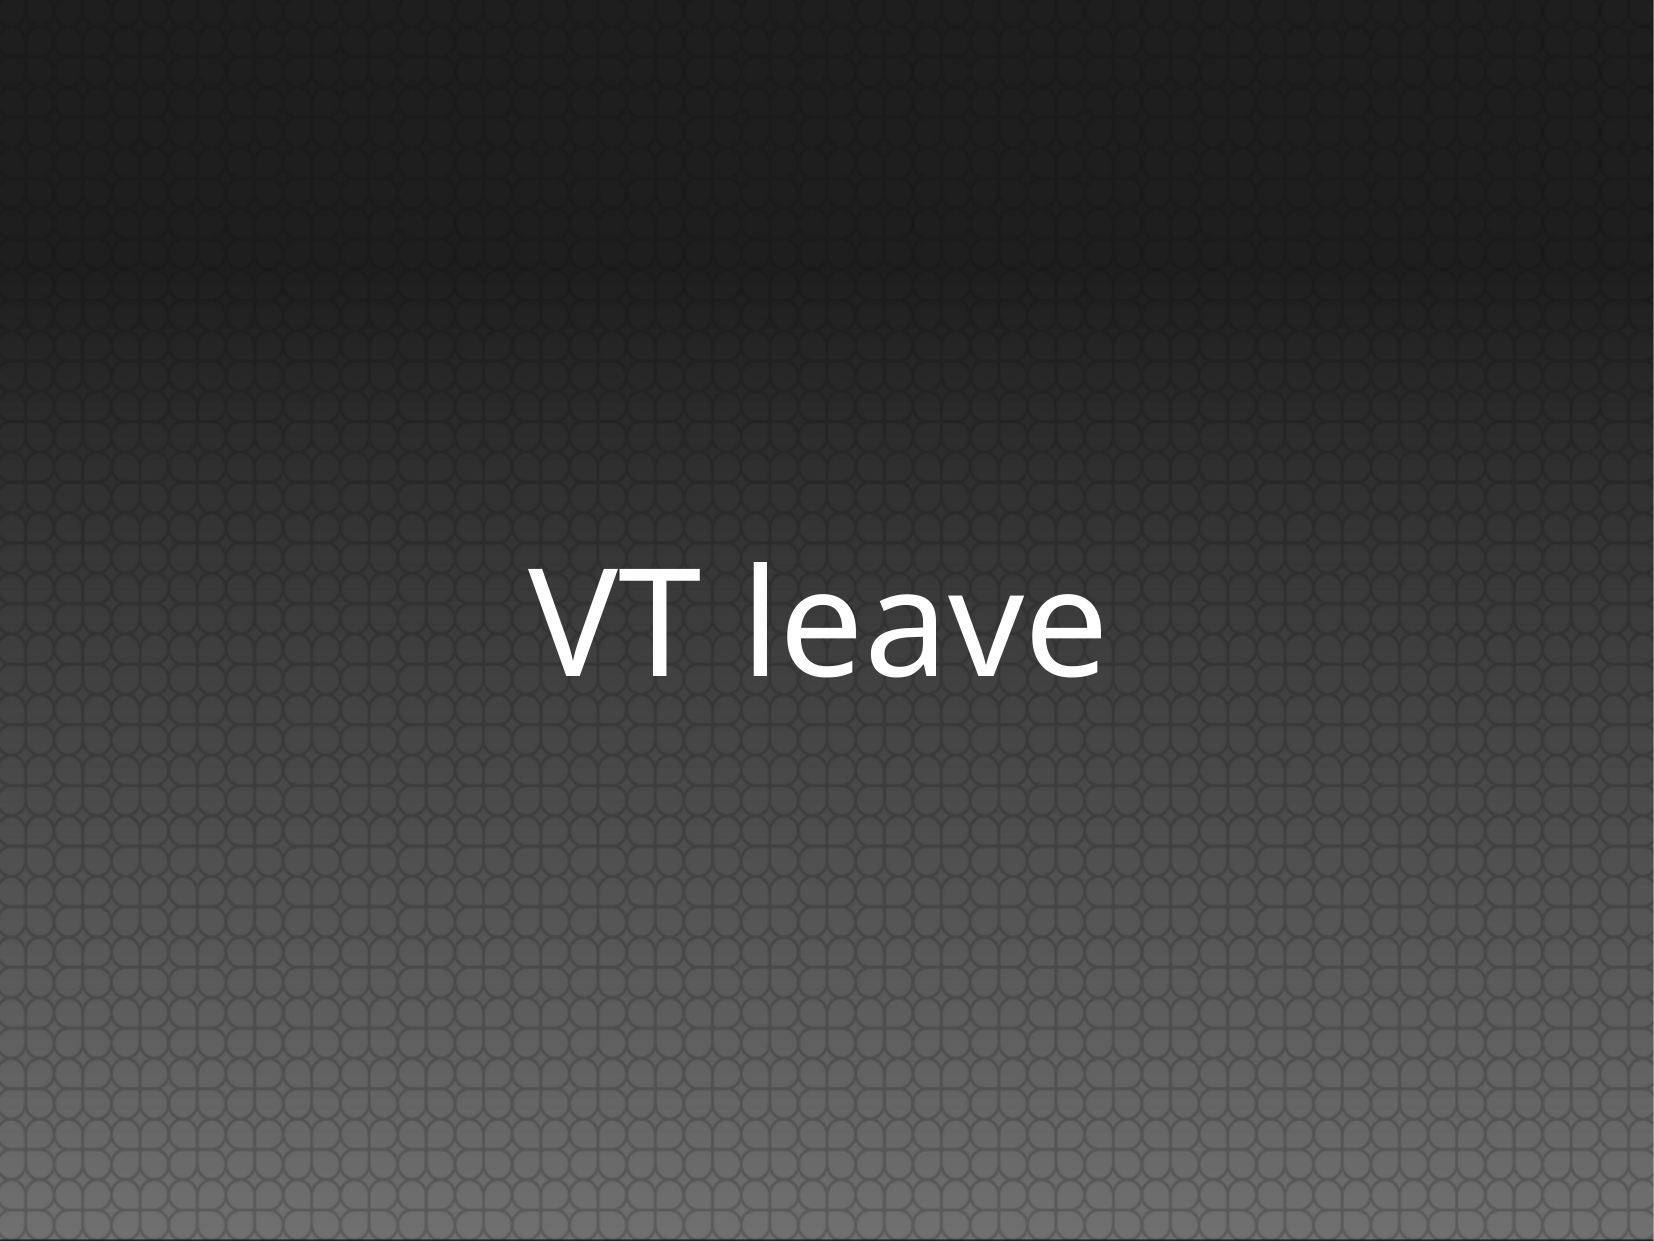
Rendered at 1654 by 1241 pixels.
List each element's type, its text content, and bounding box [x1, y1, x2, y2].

picture [0, 0, 1654, 1241]
title VT leave [75, 525, 1564, 713]
